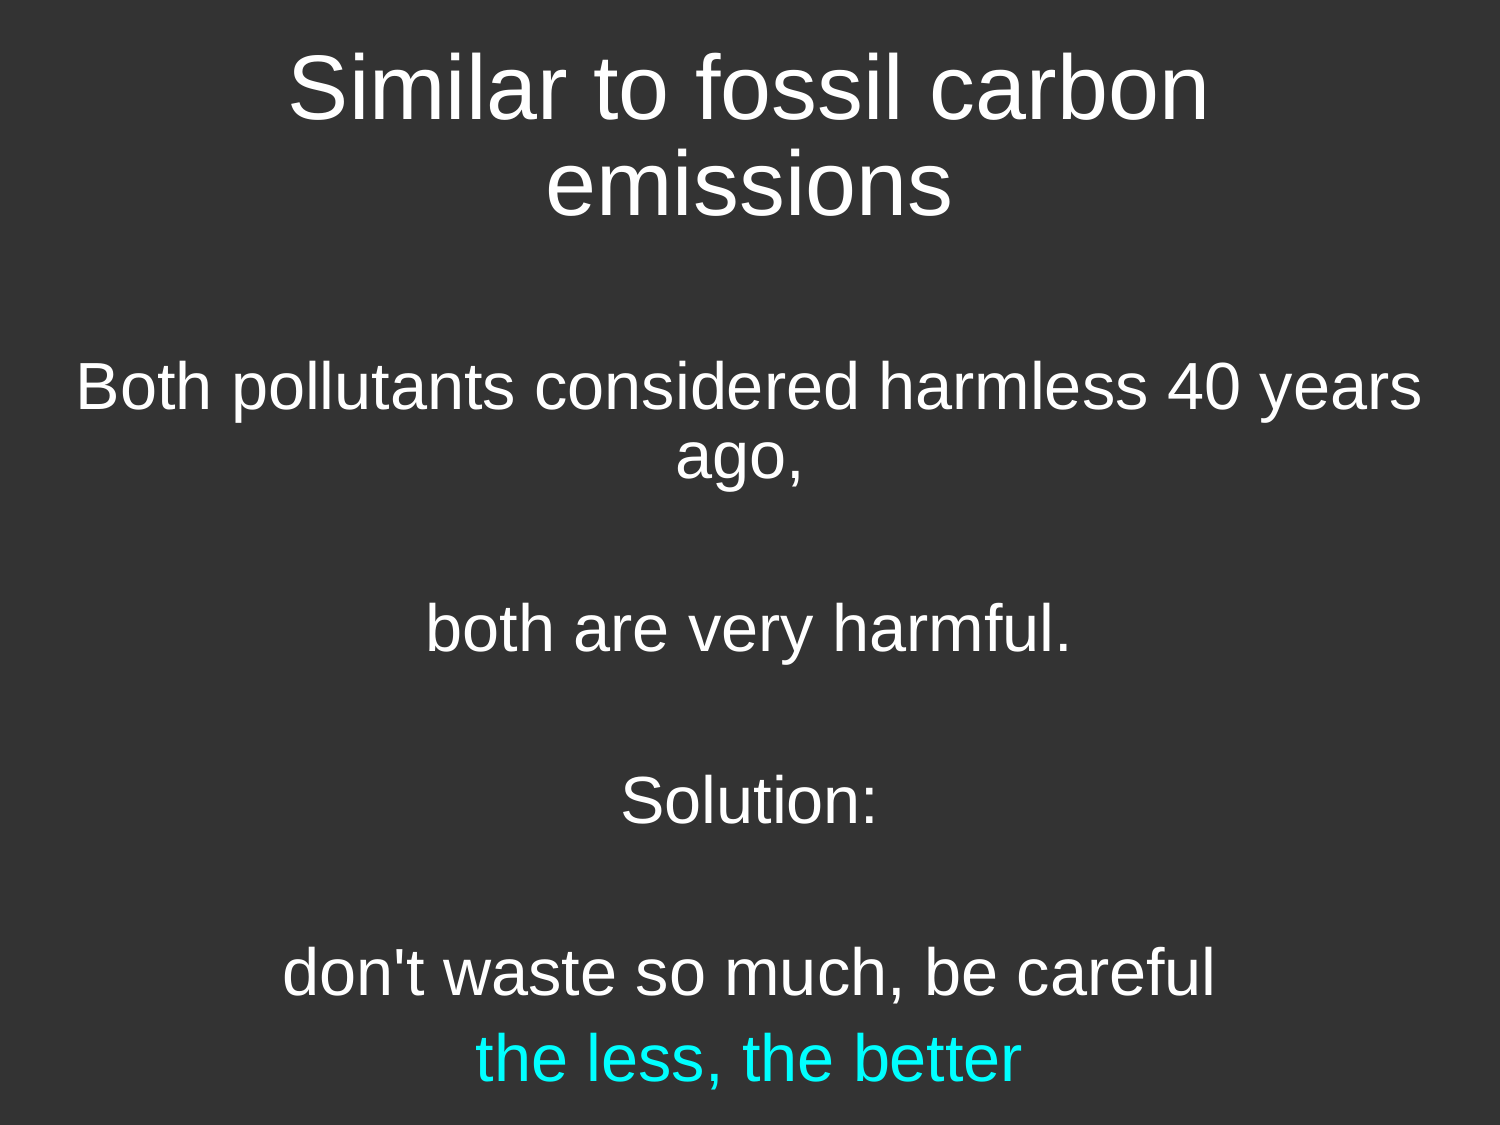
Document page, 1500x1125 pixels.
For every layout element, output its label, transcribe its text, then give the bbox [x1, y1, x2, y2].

list Both pollutants considered harmless 40 years ago, both are very harmful. Solution: don't waste so much, be careful the less, the better [75, 262, 1425, 1125]
title Similar to fossil carbon emissions [75, 21, 1425, 257]
